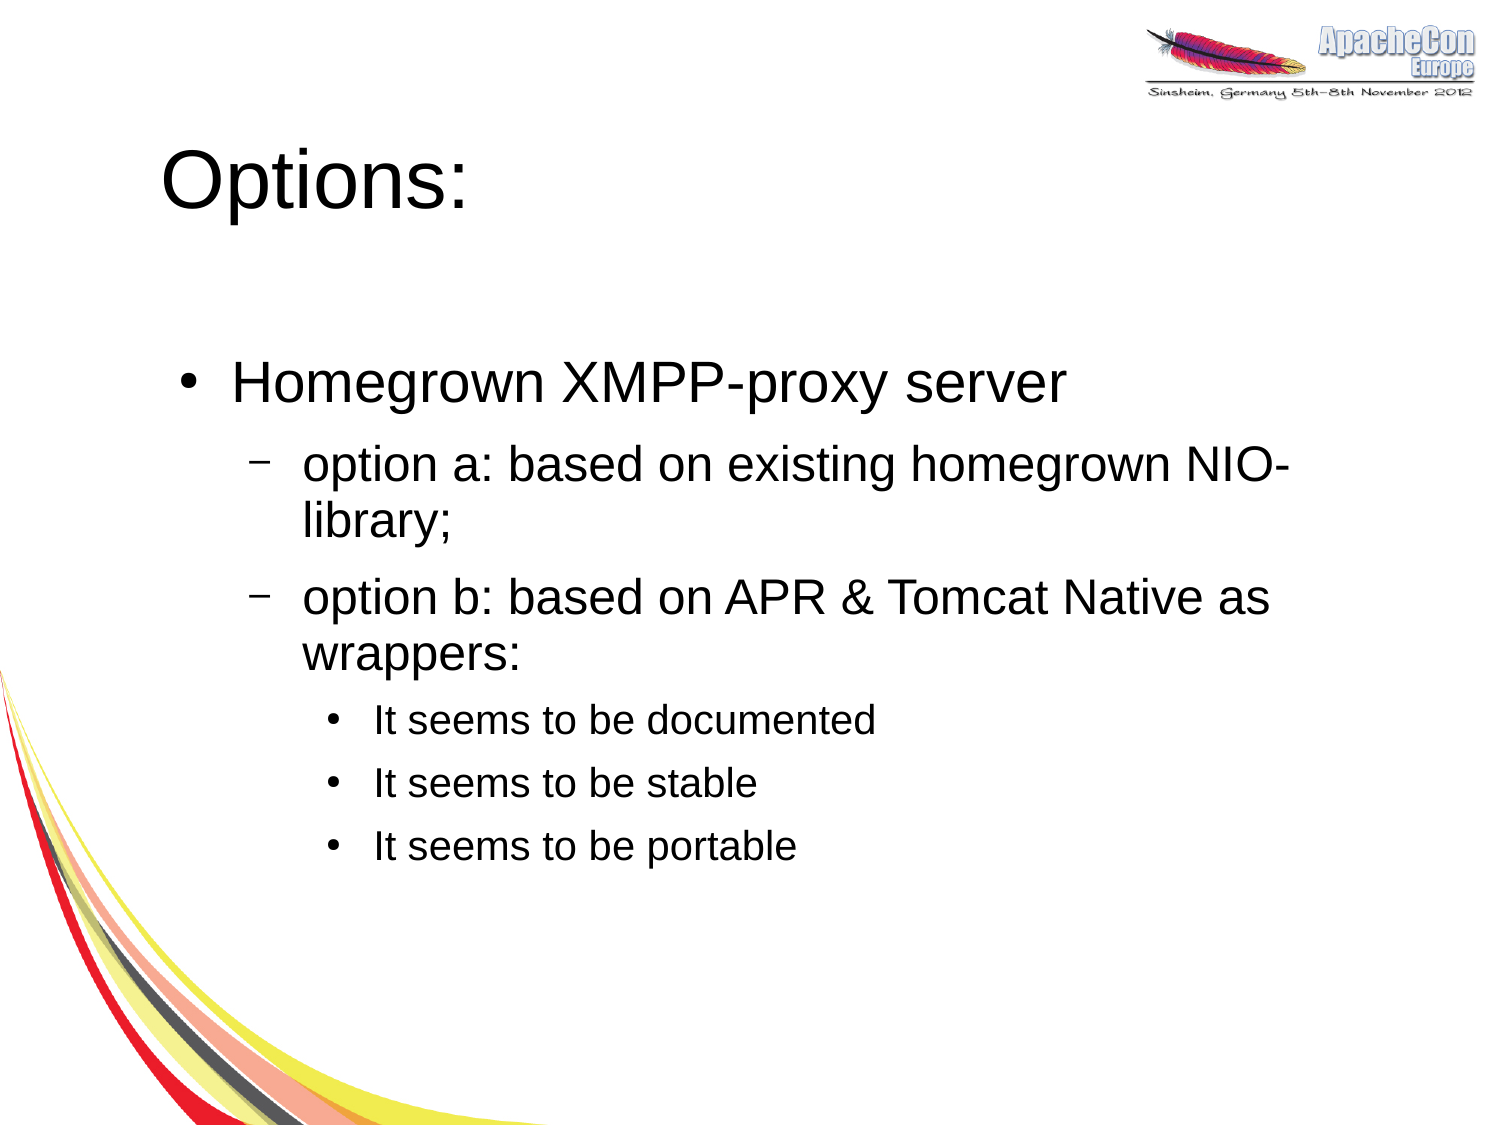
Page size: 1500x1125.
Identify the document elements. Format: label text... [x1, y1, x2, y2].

list Homegrown XMPP-proxy server option a: based on existing homegrown NIO-library; option b: based on APR & Tomcat Native as wrappers: It seems to be documented It seems to be stable It seems to be portable [160, 257, 1393, 911]
title Options: [160, 128, 1393, 231]
picture [0, 0, 1500, 1125]
